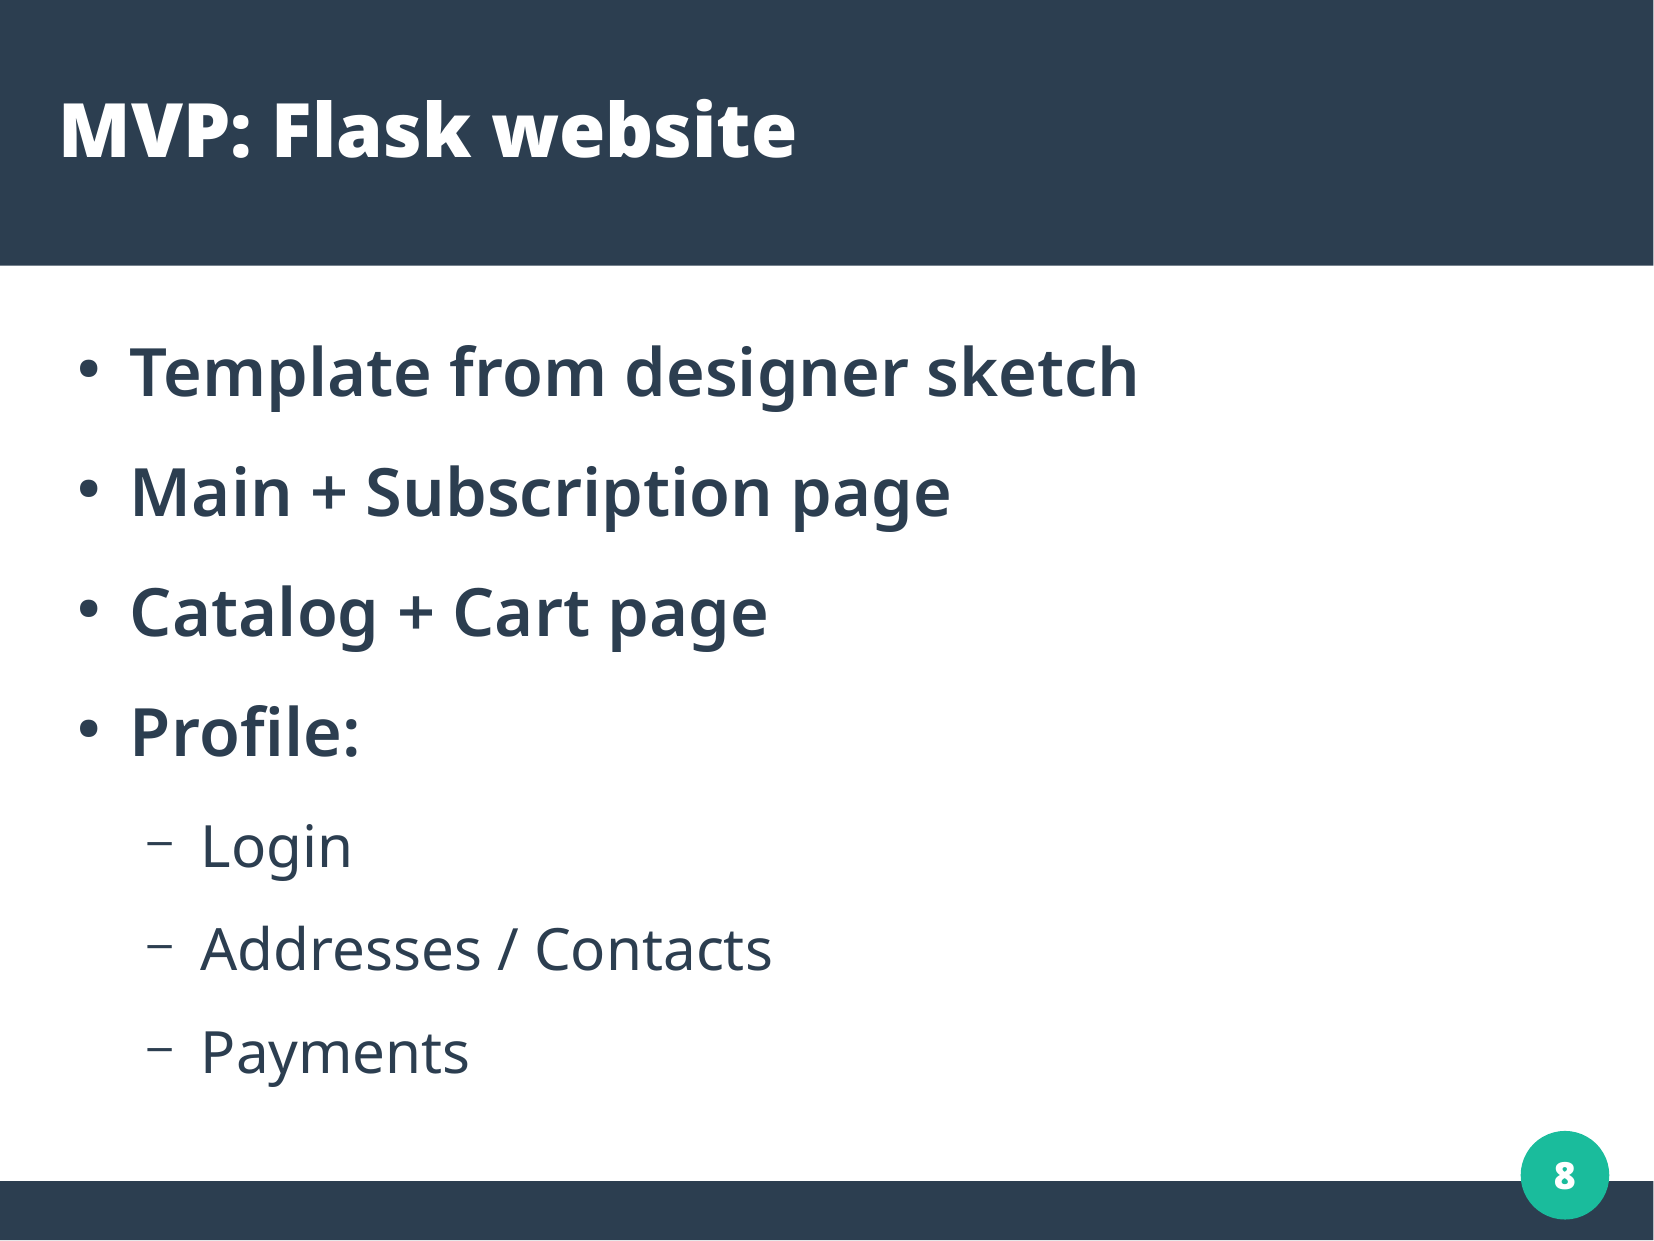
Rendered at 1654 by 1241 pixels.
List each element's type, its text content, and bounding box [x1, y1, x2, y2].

title MVP: Flask website [59, 49, 1595, 207]
list Template from designer sketch Main + Subscription page Catalog + Cart page Profile: Login Addresses / Contacts Payments [59, 324, 1595, 1152]
